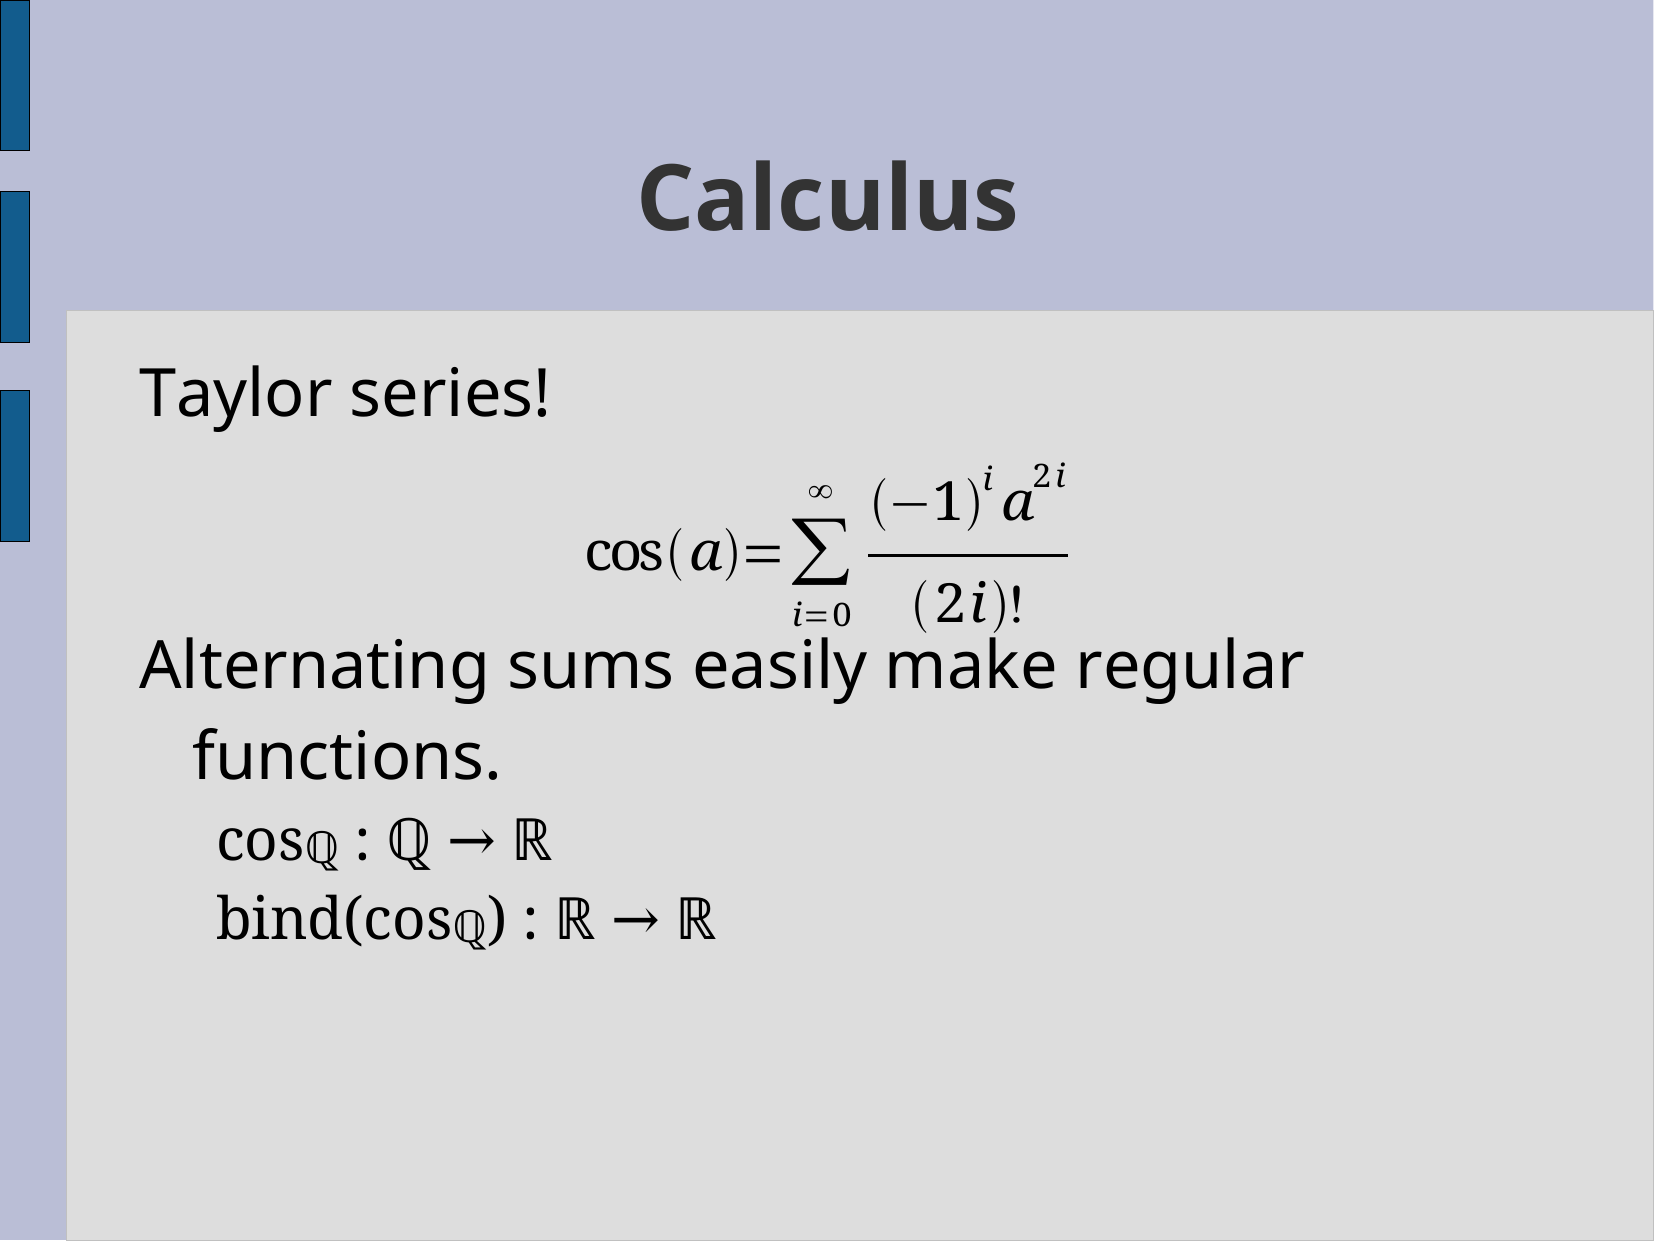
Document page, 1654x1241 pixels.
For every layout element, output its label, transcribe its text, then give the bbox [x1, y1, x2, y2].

list Taylor series! Alternating sums easily make regular functions. cosℚ : ℚ → ℝ bind(cosℚ) : ℝ → ℝ [121, 344, 1534, 1163]
title Calculus [121, 91, 1534, 299]
chart [576, 450, 1077, 652]
